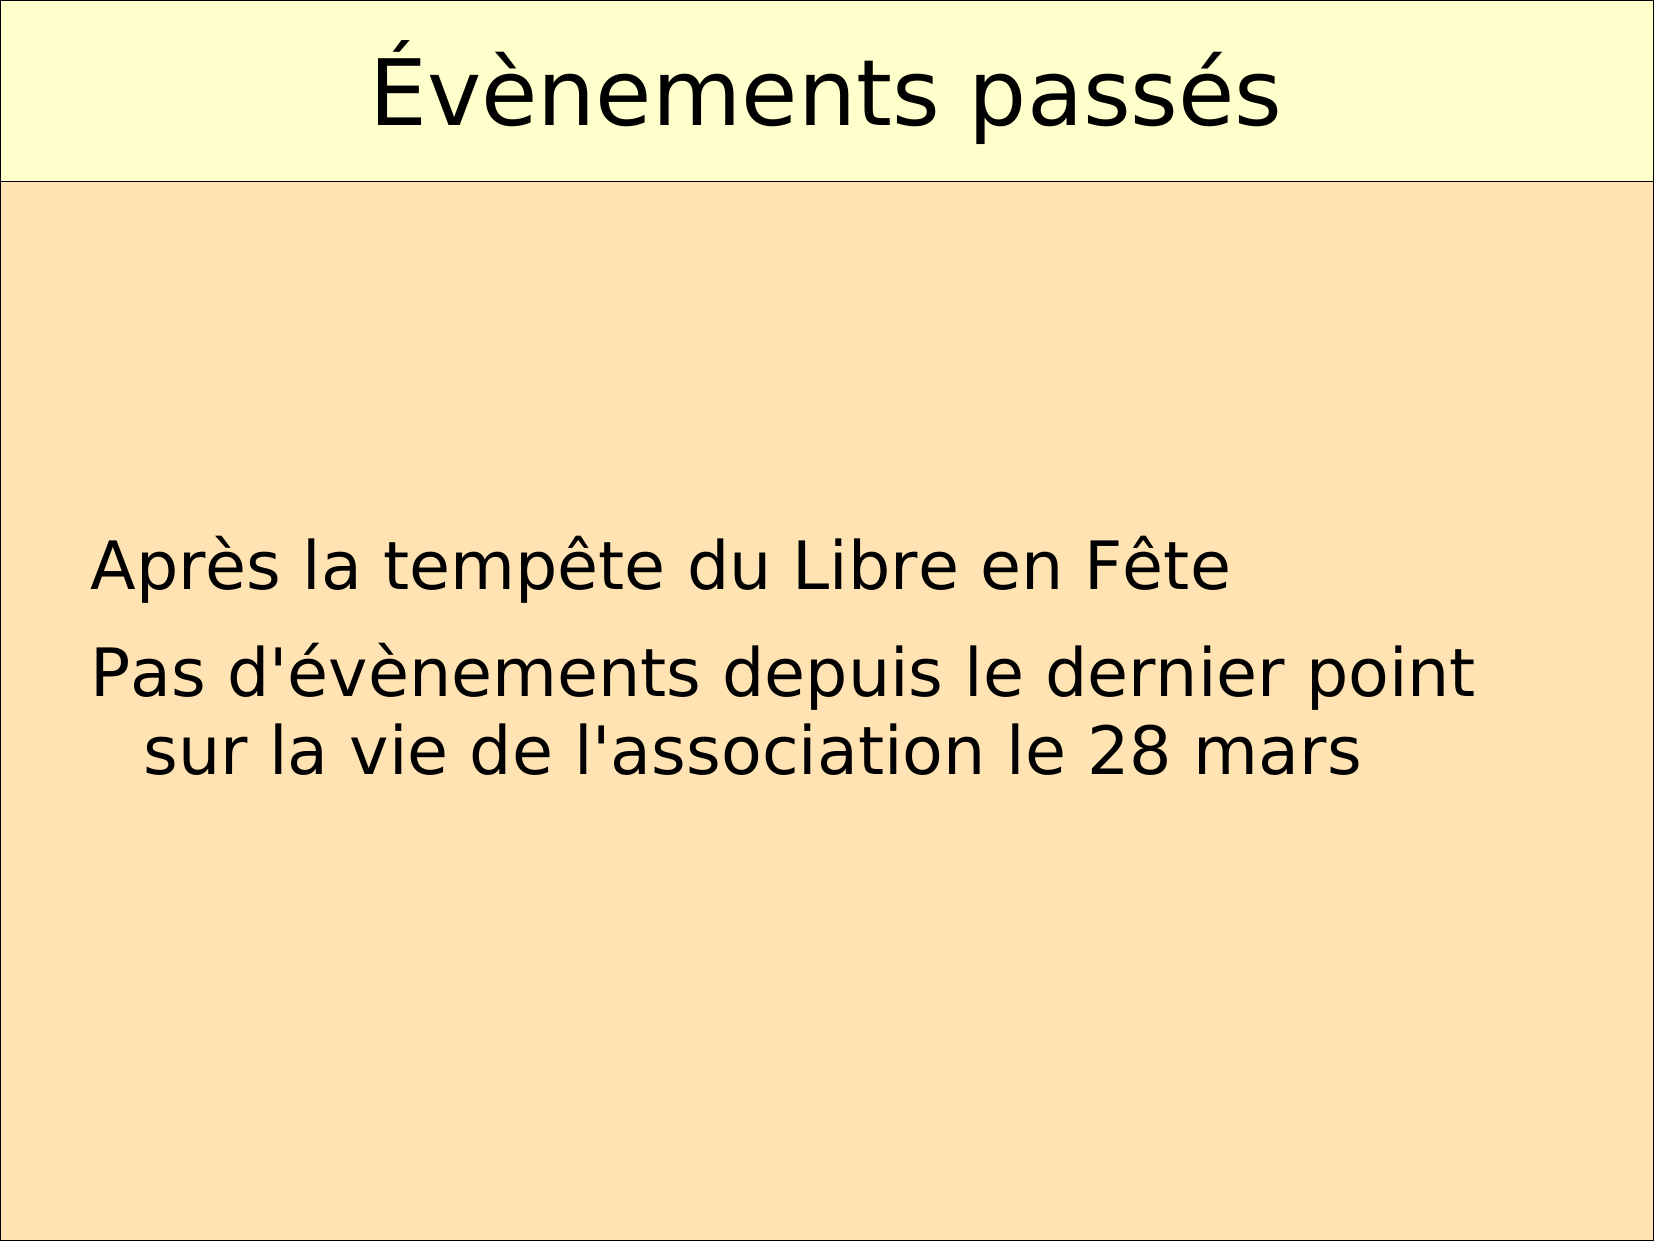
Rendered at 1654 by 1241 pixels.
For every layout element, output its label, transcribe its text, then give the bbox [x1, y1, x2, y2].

title Évènements passés [0, 33, 1654, 154]
list Après la tempête du Libre en Fête Pas d'évènements depuis le dernier point sur la vie de l'association le 28 mars [72, 527, 1578, 791]
